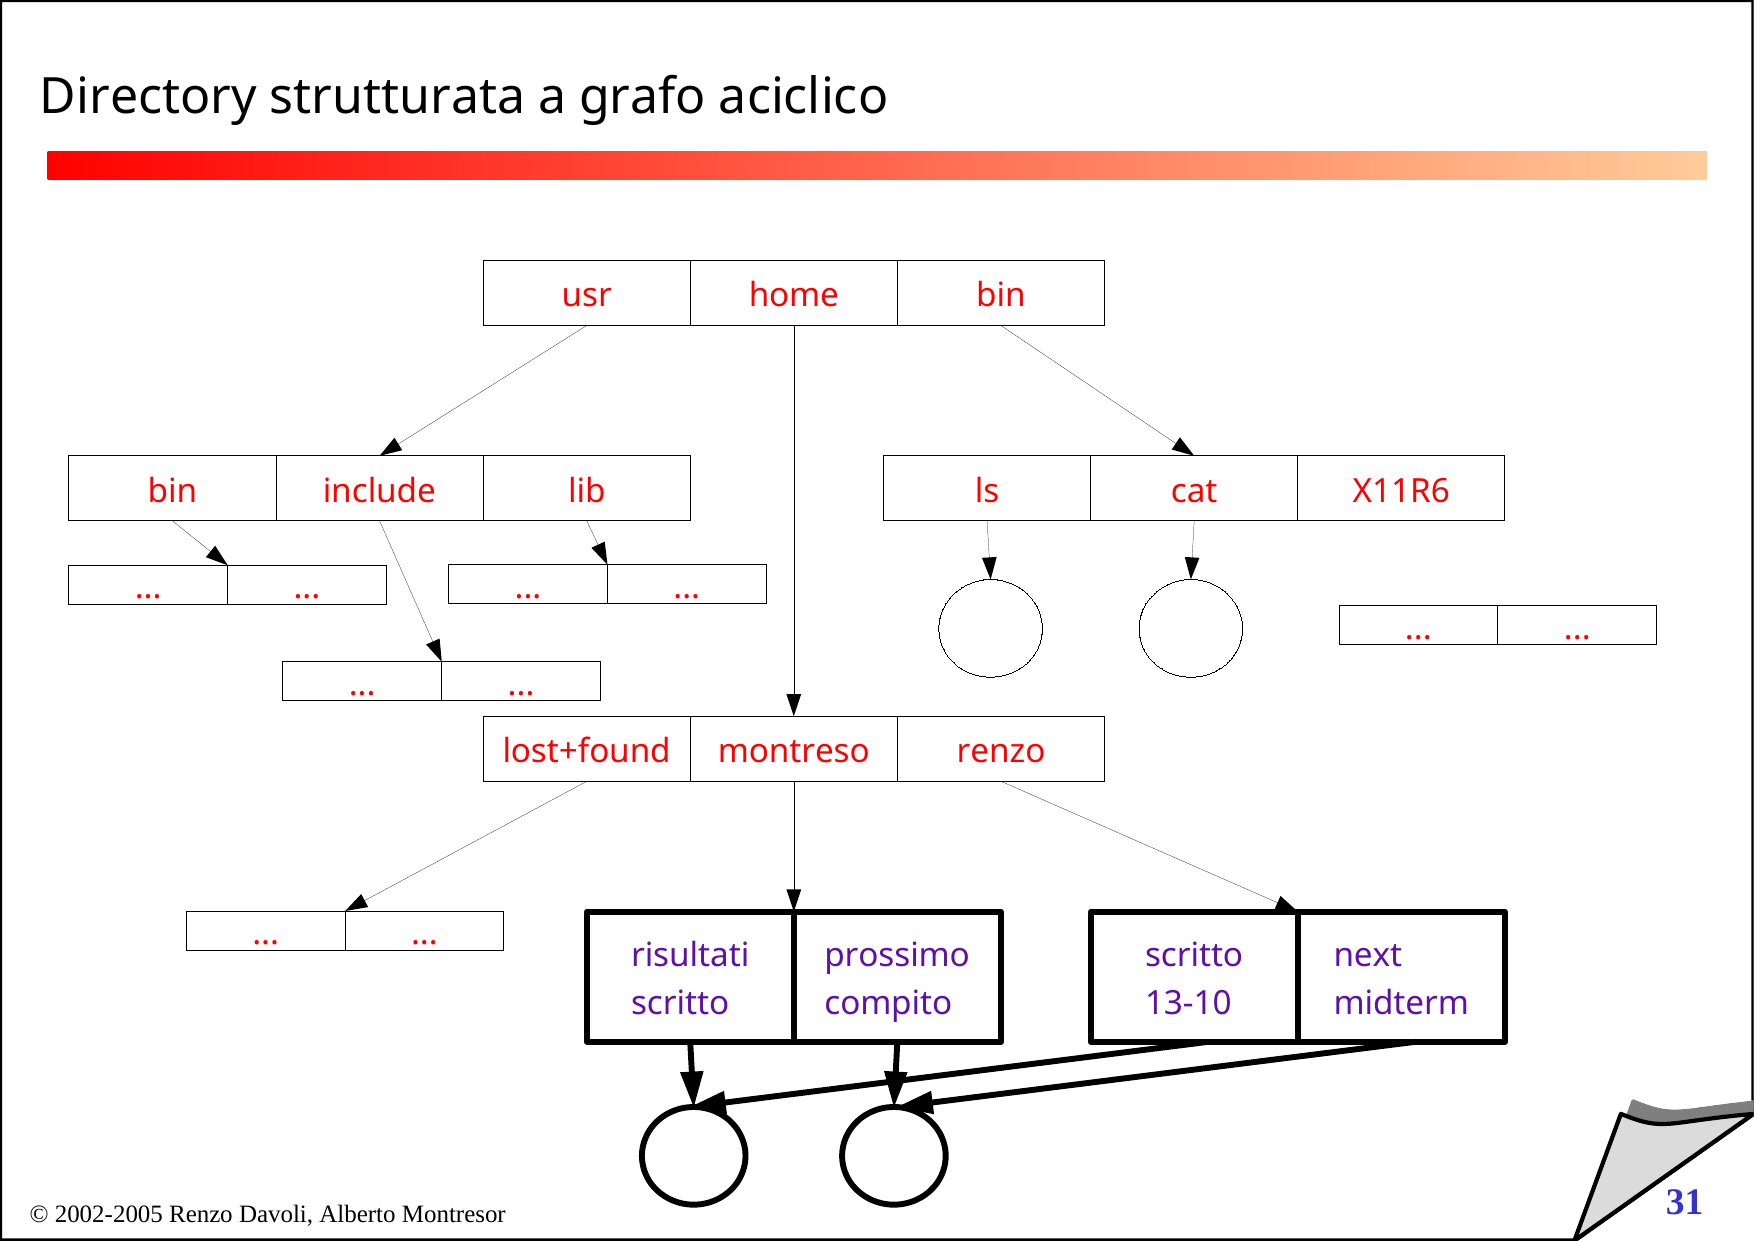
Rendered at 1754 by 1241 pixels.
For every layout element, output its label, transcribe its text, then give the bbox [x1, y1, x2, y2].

text_box bin [68, 455, 276, 521]
text_box ls [883, 455, 1090, 521]
text_box renzo [897, 716, 1105, 782]
text_box cat [1090, 455, 1297, 521]
text_box 9 [1469, 152, 1474, 179]
text_box X11R6 [1297, 455, 1505, 521]
text_box include [276, 455, 483, 521]
text_box ... [441, 661, 601, 701]
text_box scritto 13-10 [1090, 911, 1297, 1042]
text_box ... [68, 565, 227, 605]
text_box bin [897, 260, 1105, 326]
text_box ... [1497, 605, 1657, 645]
text_box ... [448, 564, 607, 604]
text_box usr [483, 260, 690, 326]
text_box ... [1339, 605, 1497, 645]
text_box ... [345, 911, 504, 951]
title Directory strutturata a grafo aciclico [40, 49, 1713, 144]
text_box risultati scritto [586, 911, 793, 1042]
text_box next midterm [1297, 911, 1505, 1042]
text_box ... [607, 564, 767, 604]
text_box ... [282, 661, 441, 701]
text_box home [690, 260, 897, 326]
text_box lost+found [483, 716, 690, 782]
text_box prossimo compito [793, 911, 1001, 1042]
text_box lib [483, 455, 691, 521]
text_box montreso [690, 716, 897, 782]
text_box ... [227, 565, 387, 605]
text_box ... [186, 911, 345, 951]
